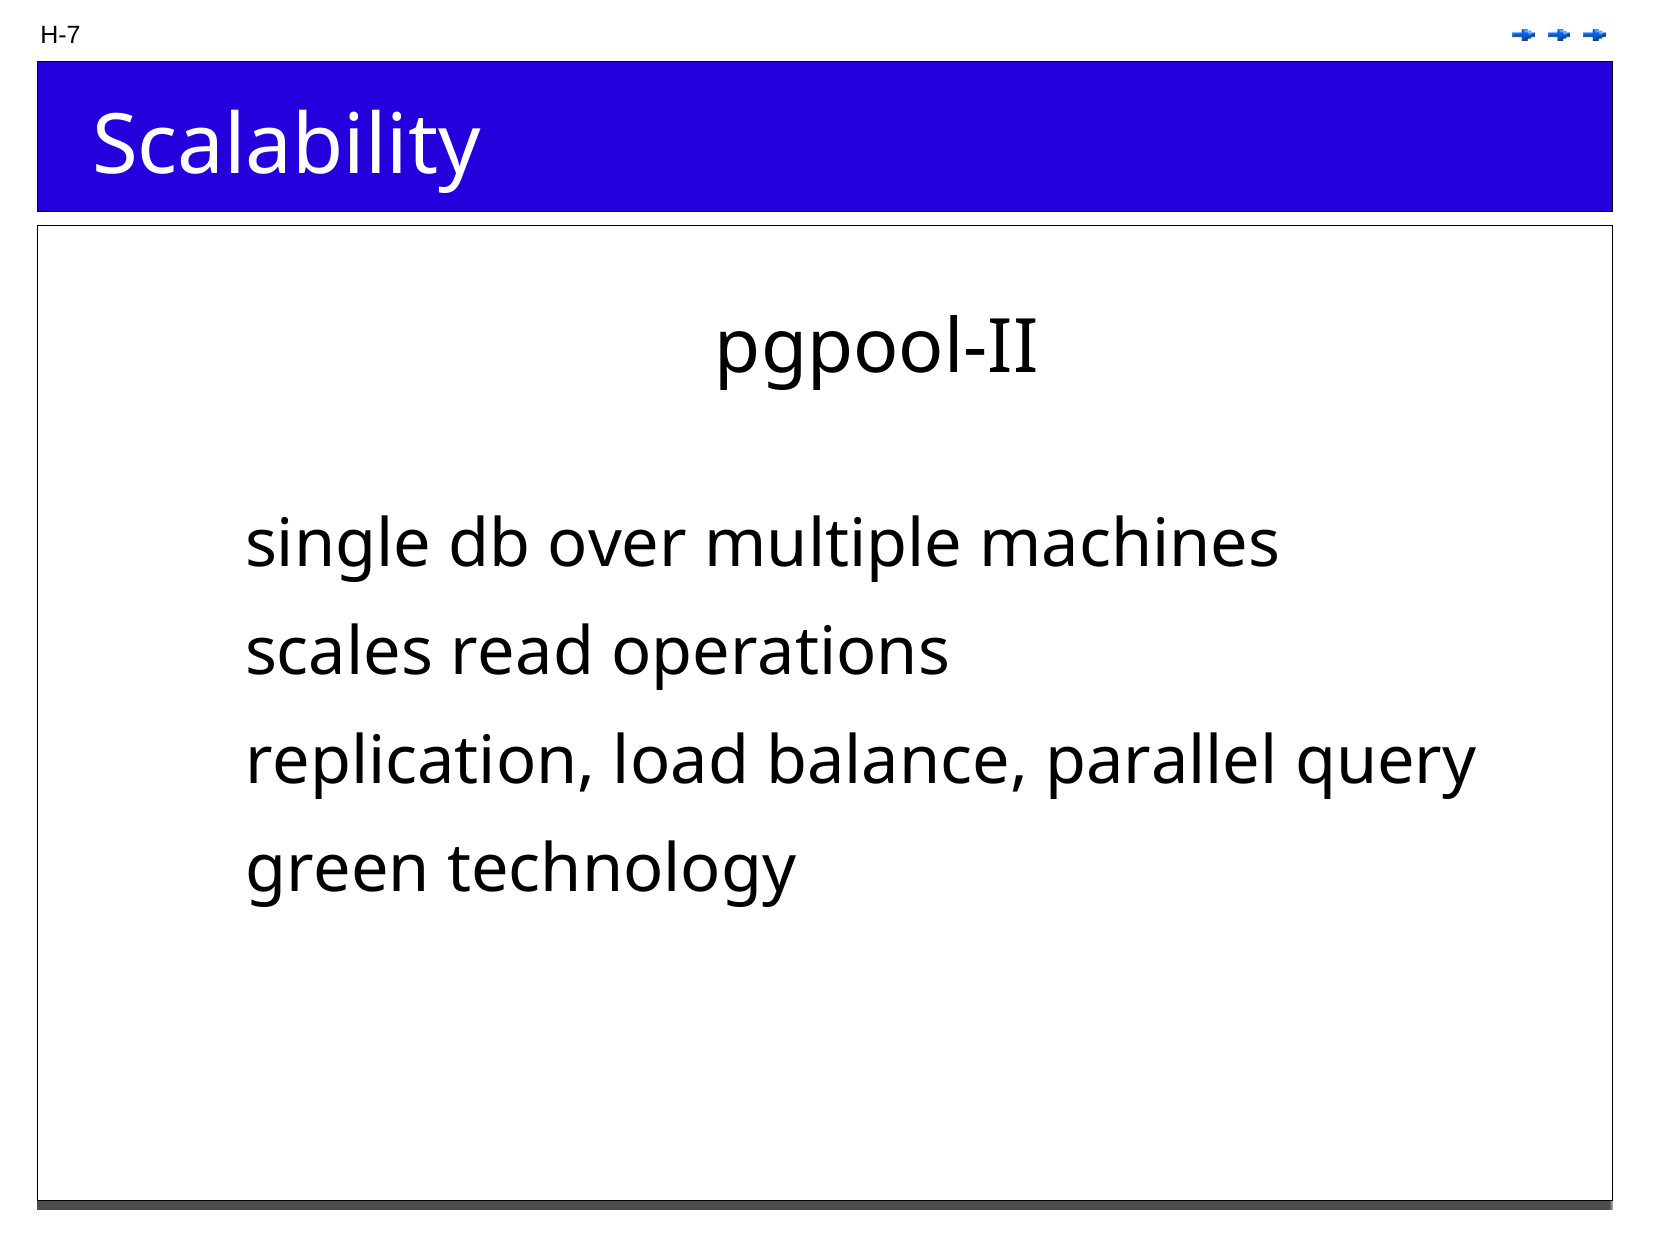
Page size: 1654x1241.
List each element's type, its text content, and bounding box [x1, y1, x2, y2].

text_box Scalability [77, 77, 483, 193]
text_box pgpool-II [700, 284, 1027, 390]
text_box single db over multiple machines scales read operations replication, load balance, parallel query green technology [213, 487, 1441, 878]
picture [1583, 29, 1606, 41]
text_box H-7 [25, 13, 113, 70]
text_box [37, 61, 1613, 212]
picture [1512, 29, 1535, 41]
picture [1548, 29, 1570, 41]
text_box [37, 225, 1613, 1201]
